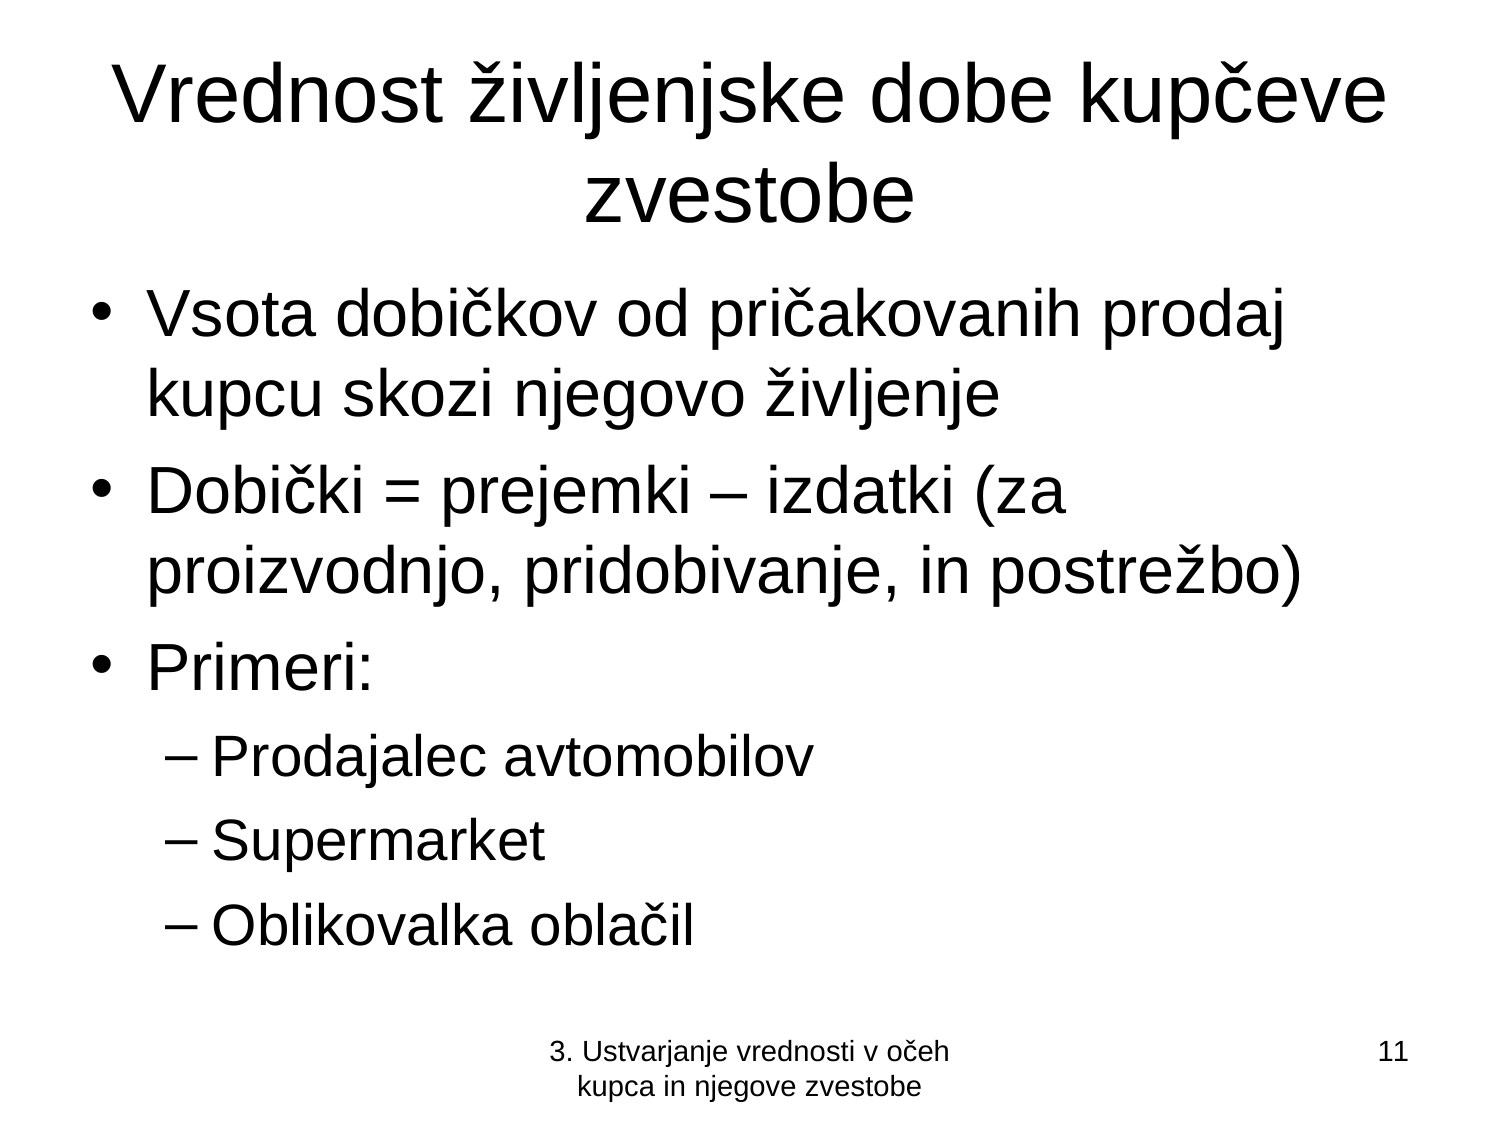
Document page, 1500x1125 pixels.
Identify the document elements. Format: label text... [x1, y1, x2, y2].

text_box <number> [1074, 1024, 1426, 1103]
text_box 3. Ustvarjanje vrednosti v očeh kupca in njegove zvestobe [512, 1024, 988, 1103]
list Vsota dobičkov od pričakovanih prodaj kupcu skozi njegovo življenje Dobički = prejemki – izdatki (za proizvodnjo, pridobivanje, in postrežbo) Primeri: Prodajalec avtomobilov Supermarket Oblikovalka oblačil [75, 262, 1426, 1006]
title Vrednost življenjske dobe kupčeve zvestobe [75, 31, 1426, 247]
